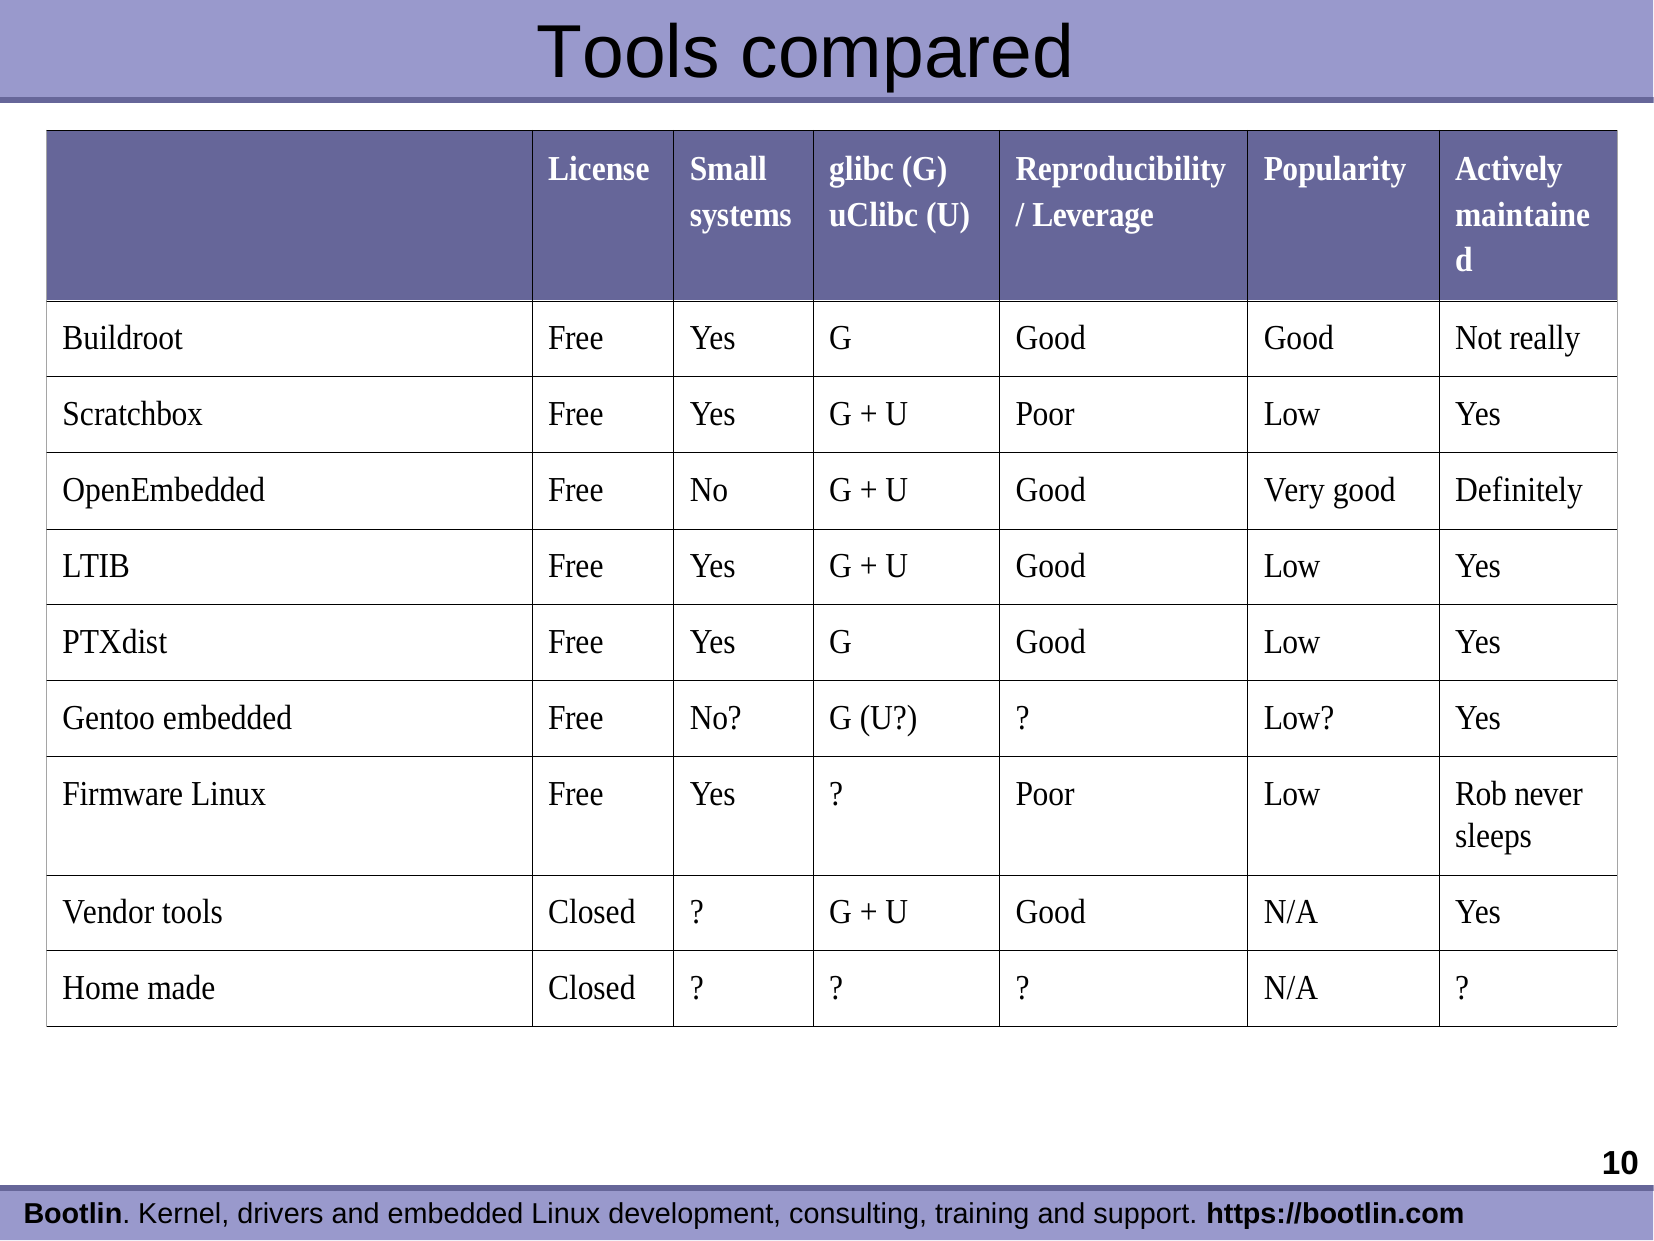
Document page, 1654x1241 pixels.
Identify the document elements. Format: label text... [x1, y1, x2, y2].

title Tools compared [60, 5, 1551, 97]
chart [46, 129, 1618, 1181]
